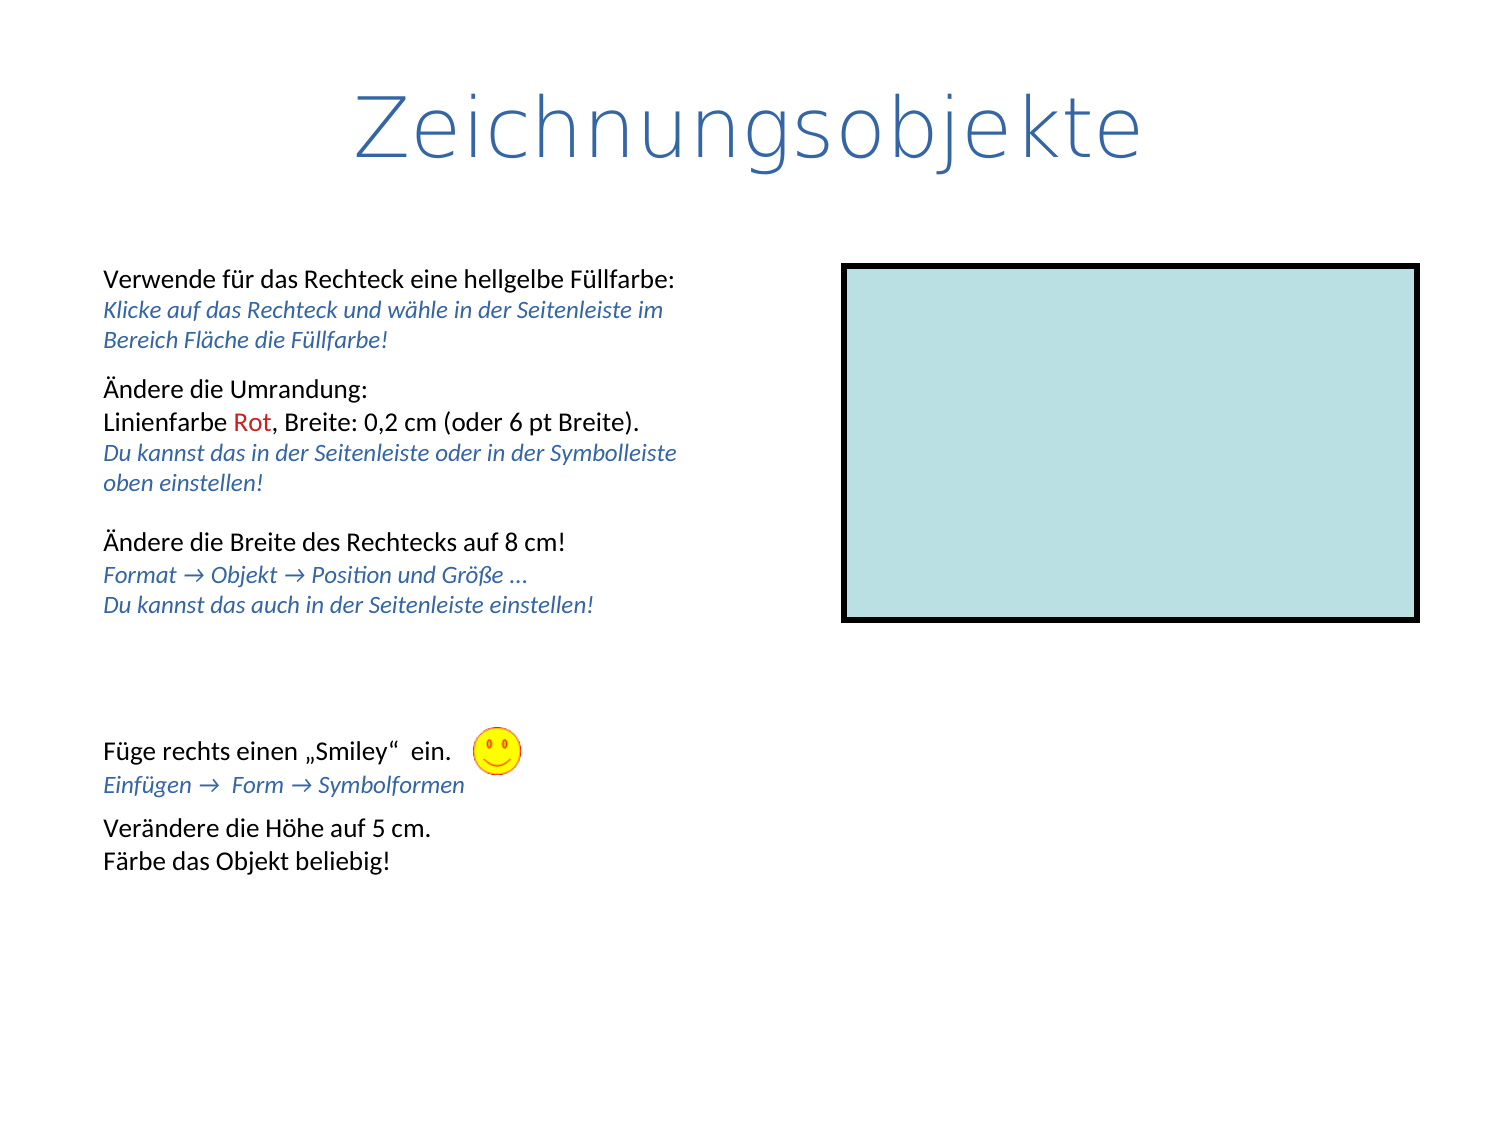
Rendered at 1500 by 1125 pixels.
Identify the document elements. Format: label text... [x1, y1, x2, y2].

text_box [844, 265, 1418, 621]
title Zeichnungsobjekte [75, 3, 1426, 254]
text_box Verwende für das Rechteck eine hellgelbe Füllfarbe: Klicke auf das Rechteck und wähle in der Seitenleiste im Bereich Fläche die Füllfarbe! Ändere die Umrandung: Linienfarbe Rot, Breite: 0,2 cm (oder 6 pt Breite). Du kannst das in der Seitenleiste oder in der Symbolleiste oben einstellen! Ändere die Breite des Rechtecks auf 8 cm! Format → Objekt → Position und Größe ... Du kannst das auch in der Seitenleiste einstellen! [88, 253, 739, 627]
text_box Füge rechts einen „Smiley“ ein. Einfügen → Form → Symbolformen Verändere die Höhe auf 5 cm. Färbe das Objekt beliebig! [88, 726, 562, 916]
